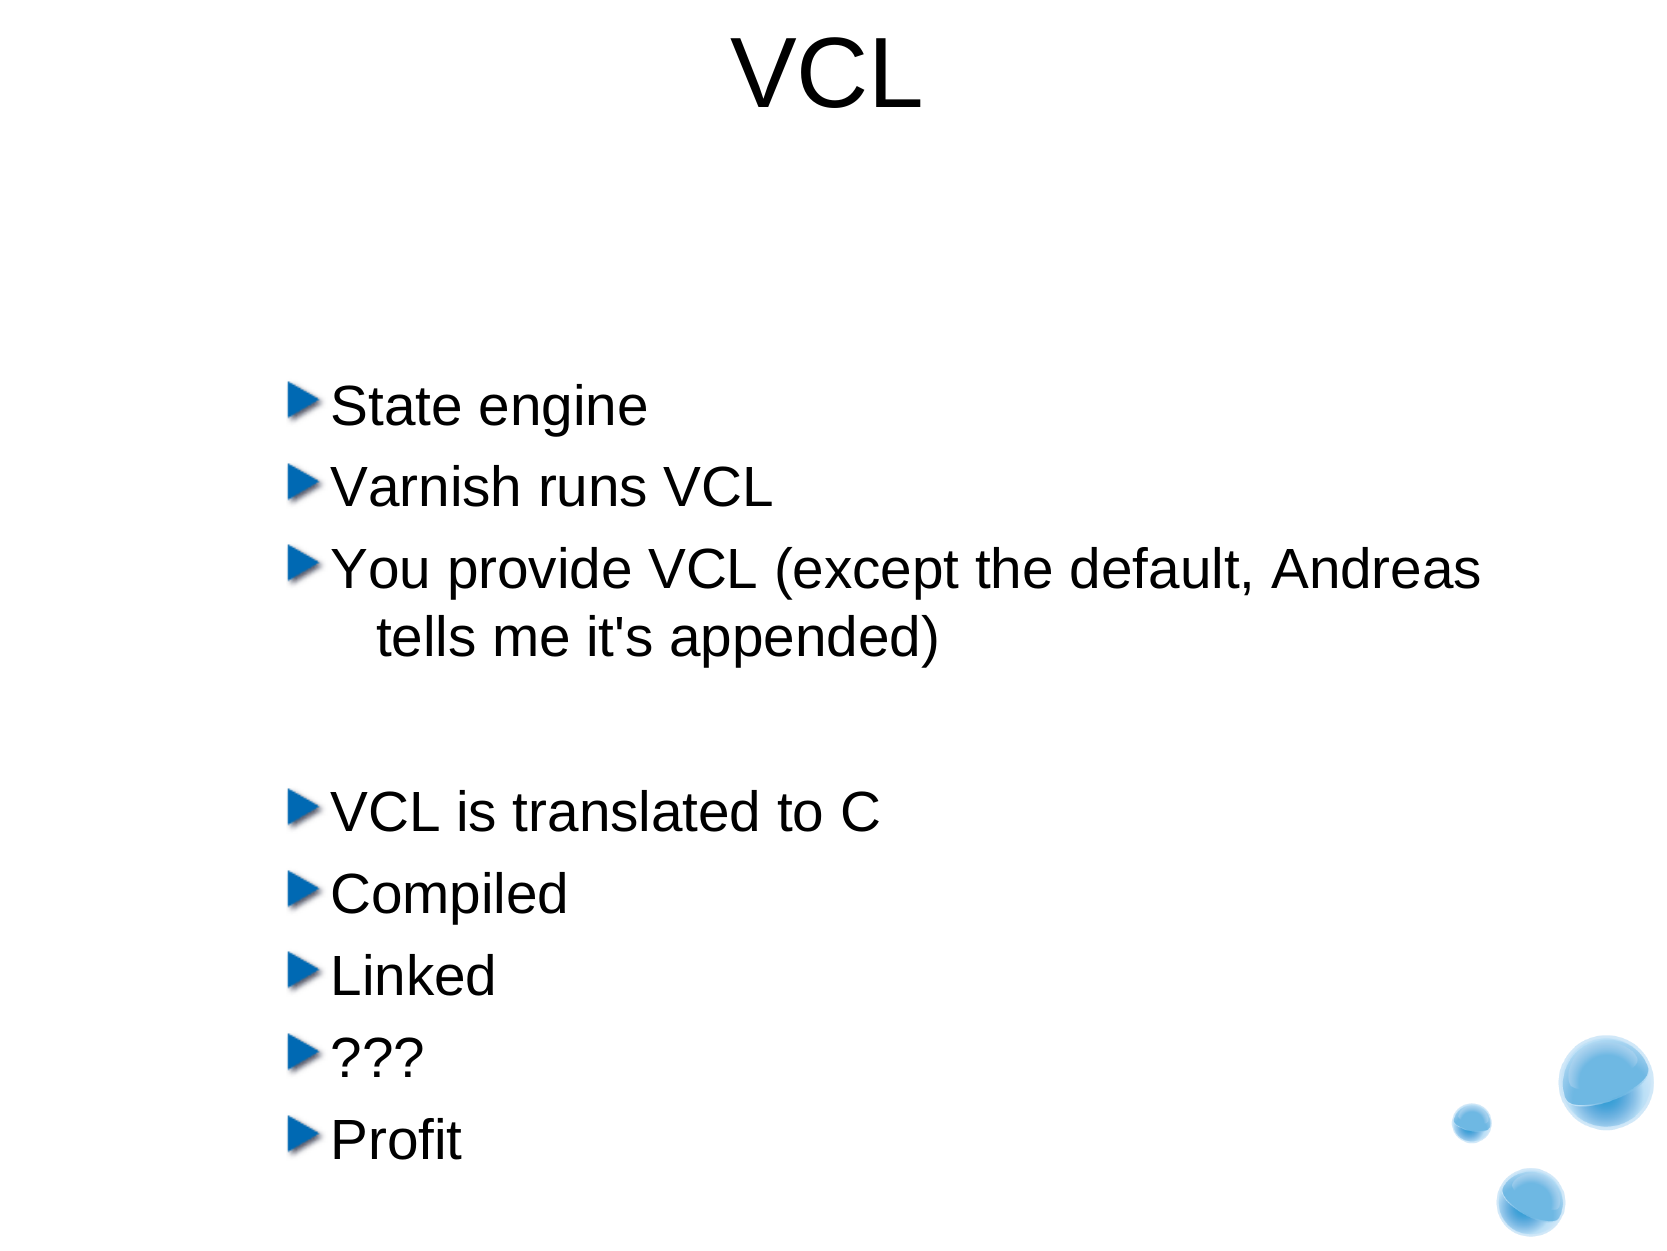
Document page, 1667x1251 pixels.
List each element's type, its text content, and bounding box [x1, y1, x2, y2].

picture [1451, 1033, 1654, 1238]
list State engine Varnish runs VCL You provide VCL (except the default, Andreas tells me it's appended) VCL is translated to C Compiled Linked ??? Profit [124, 360, 1541, 1187]
title VCL [119, 0, 1536, 224]
